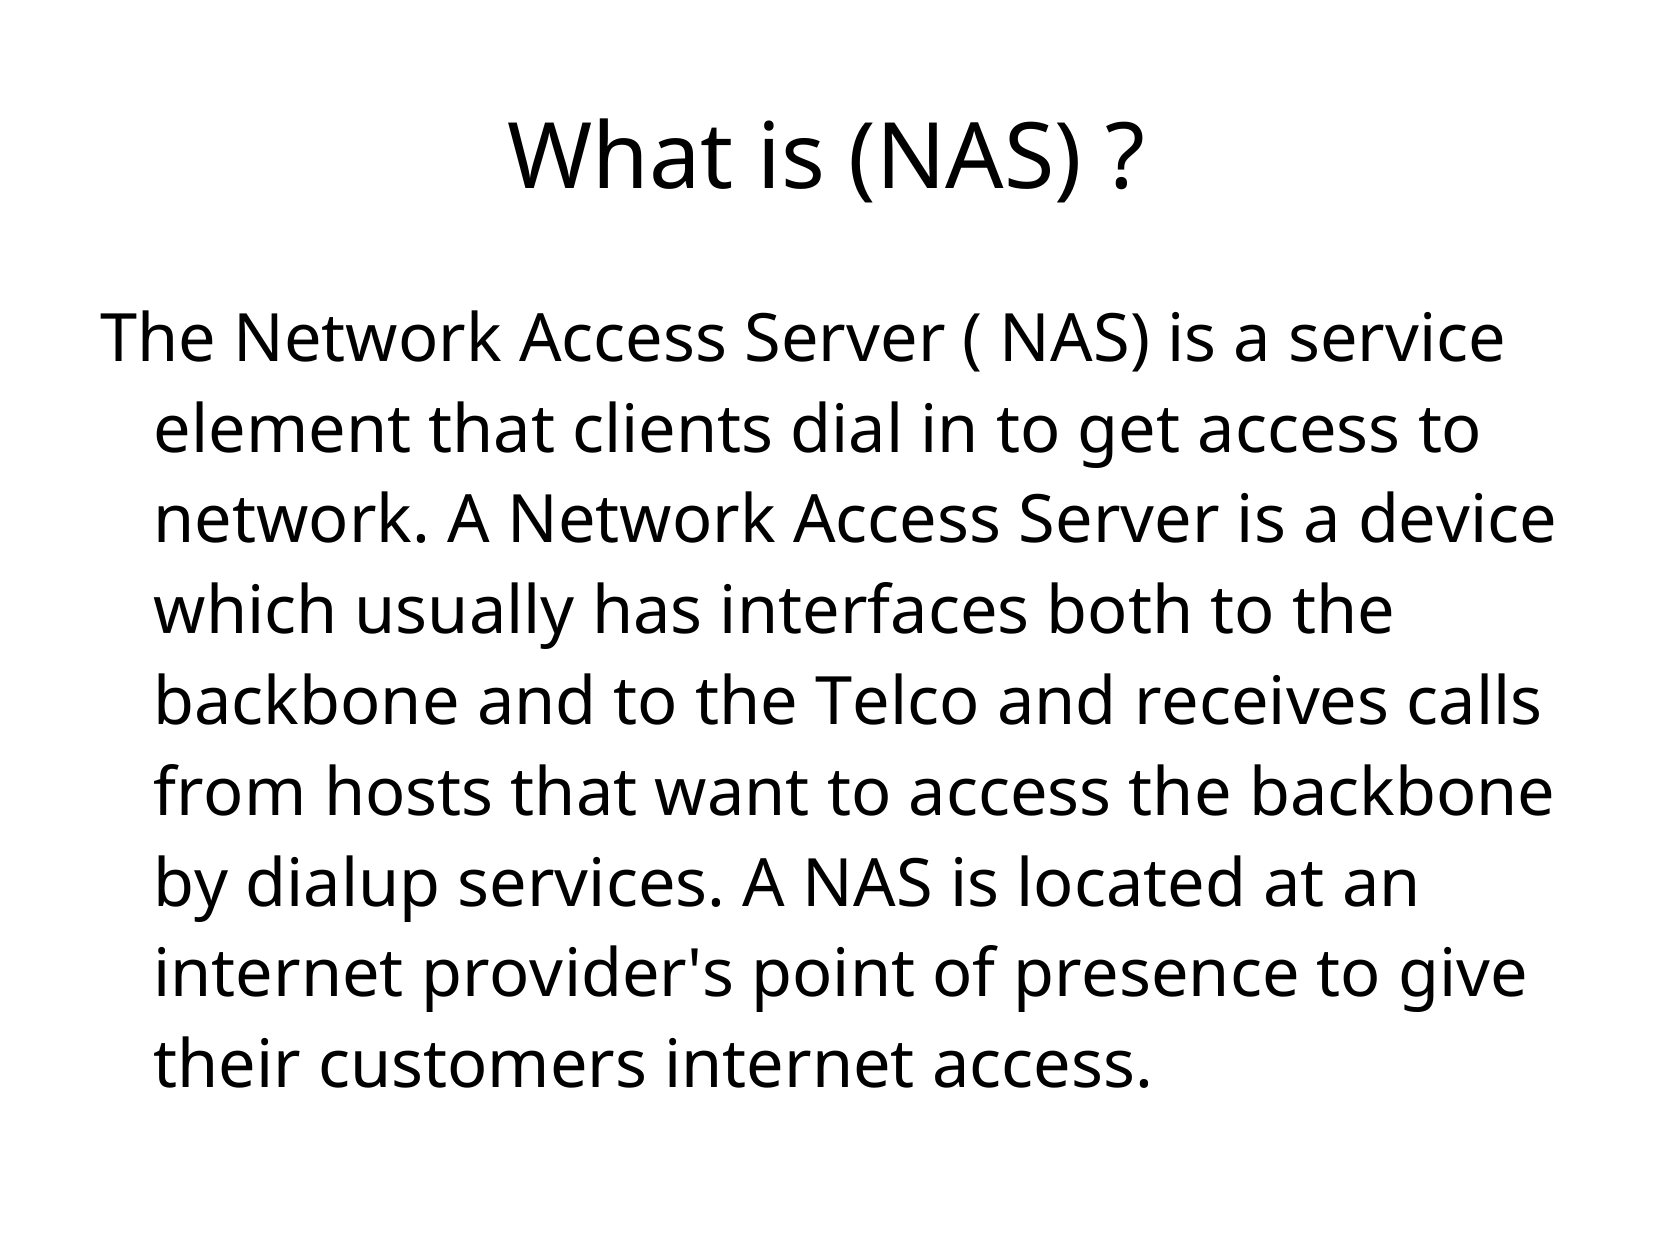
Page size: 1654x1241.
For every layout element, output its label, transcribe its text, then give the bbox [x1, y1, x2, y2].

title What is (NAS) ? [82, 56, 1571, 250]
list The Network Access Server ( NAS) is a service element that clients dial in to get access to network. A Network Access Server is a device which usually has interfaces both to the backbone and to the Telco and receives calls from hosts that want to access the backbone by dialup services. A NAS is located at an internet provider's point of presence to give their customers internet access. [82, 290, 1571, 1094]
